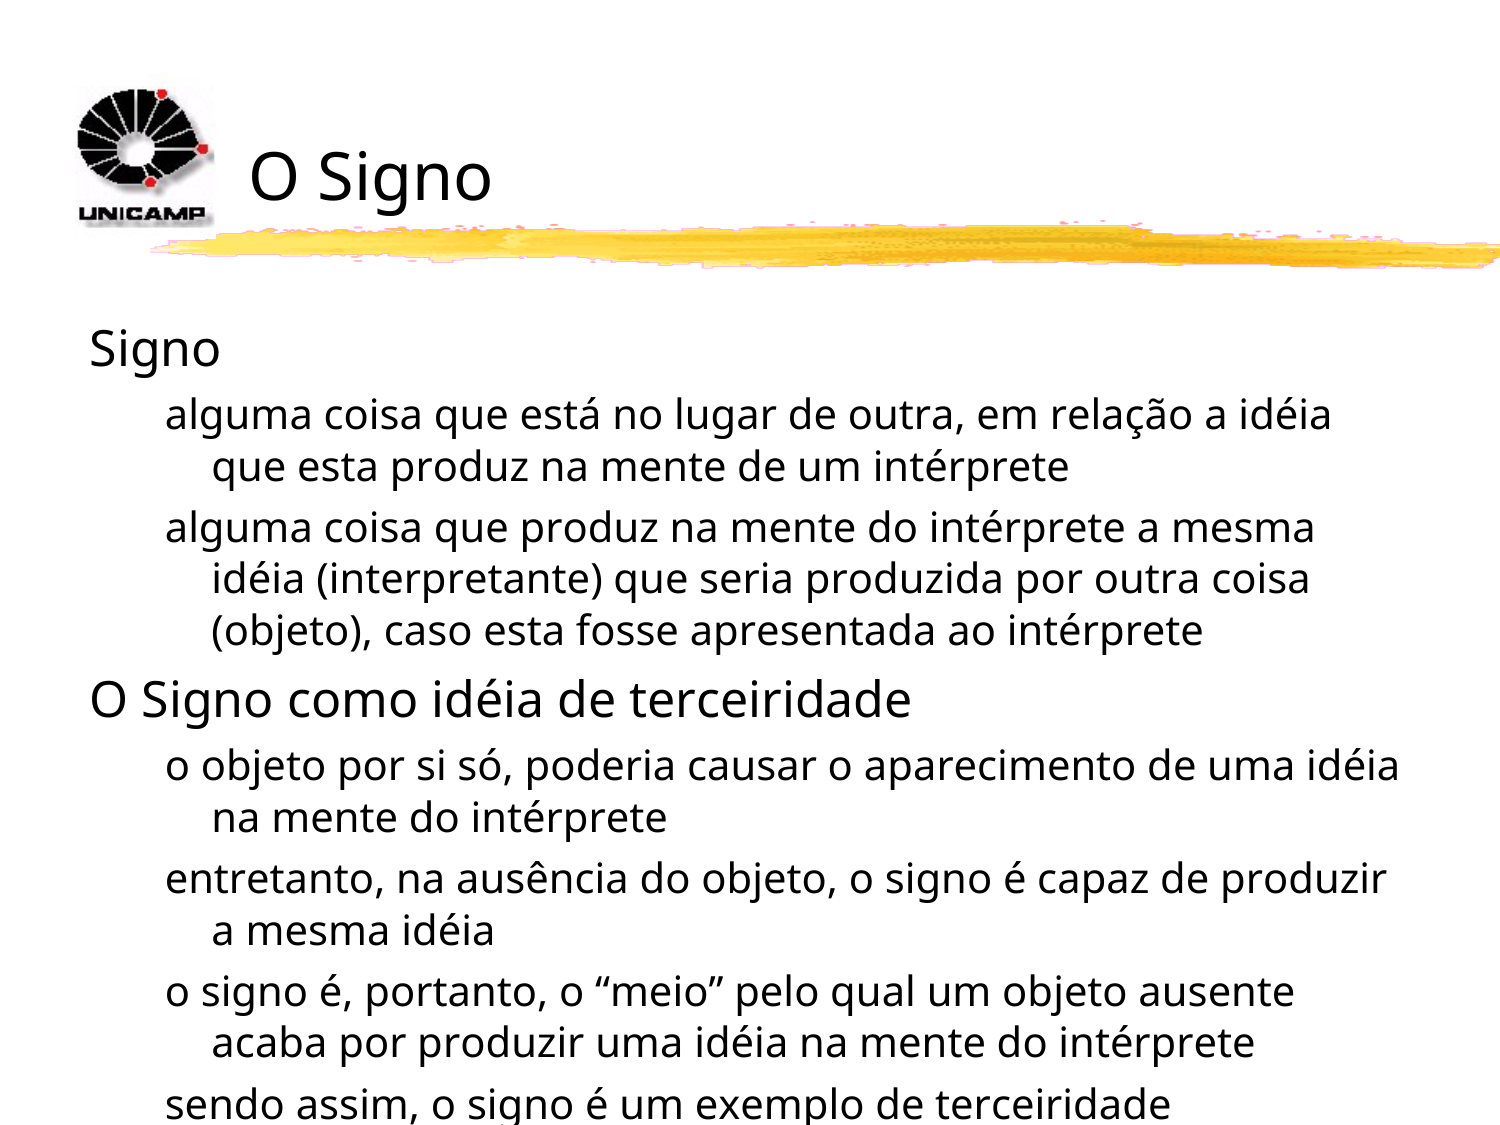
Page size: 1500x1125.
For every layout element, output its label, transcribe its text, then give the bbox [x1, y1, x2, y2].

title O Signo [233, 37, 1434, 225]
picture [75, 74, 1500, 279]
list Signo alguma coisa que está no lugar de outra, em relação a idéia que esta produz na mente de um intérprete alguma coisa que produz na mente do intérprete a mesma idéia (interpretante) que seria produzida por outra coisa (objeto), caso esta fosse apresentada ao intérprete O Signo como idéia de terceiridade o objeto por si só, poderia causar o aparecimento de uma idéia na mente do intérprete entretanto, na ausência do objeto, o signo é capaz de produzir a mesma idéia o signo é, portanto, o “meio” pelo qual um objeto ausente acaba por produzir uma idéia na mente do intérprete sendo assim, o signo é um exemplo de terceiridade [74, 309, 1417, 1114]
